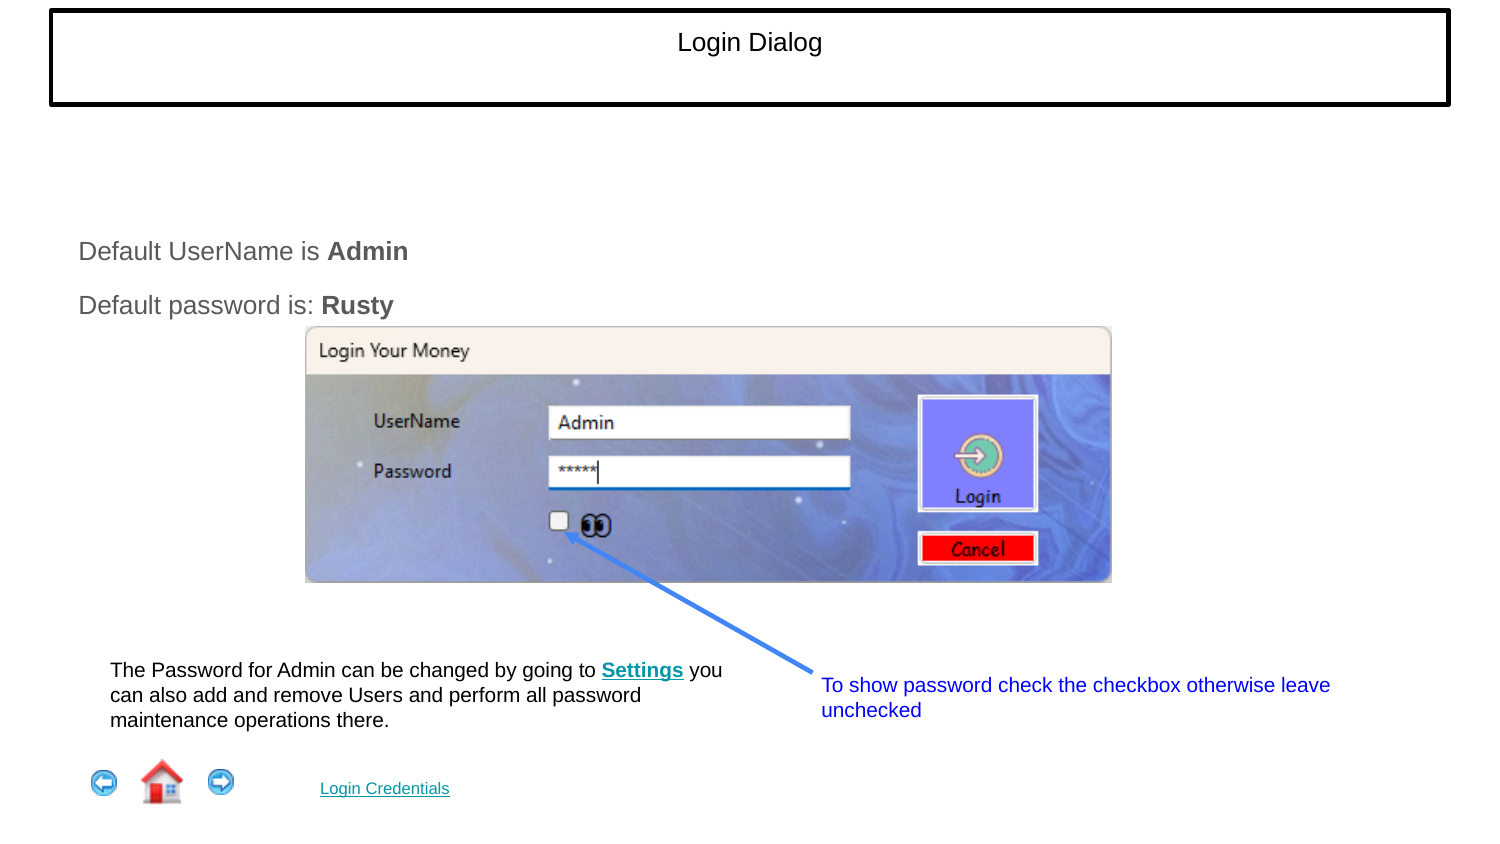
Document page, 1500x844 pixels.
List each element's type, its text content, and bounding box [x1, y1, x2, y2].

title Login Dialog [51, 10, 1449, 105]
picture [208, 769, 234, 795]
text_box To show password check the checkbox otherwise leave unchecked [806, 656, 1435, 726]
list Default UserName is Admin Default password is: Rusty [63, 218, 1461, 335]
text_box Login Credentials [305, 763, 600, 795]
picture [91, 770, 117, 796]
picture [137, 758, 188, 809]
picture [305, 326, 1112, 583]
text_box The Password for Admin can be changed by going to Settings you can also add and remove Users and perform all password maintenance operations there. [94, 616, 760, 753]
